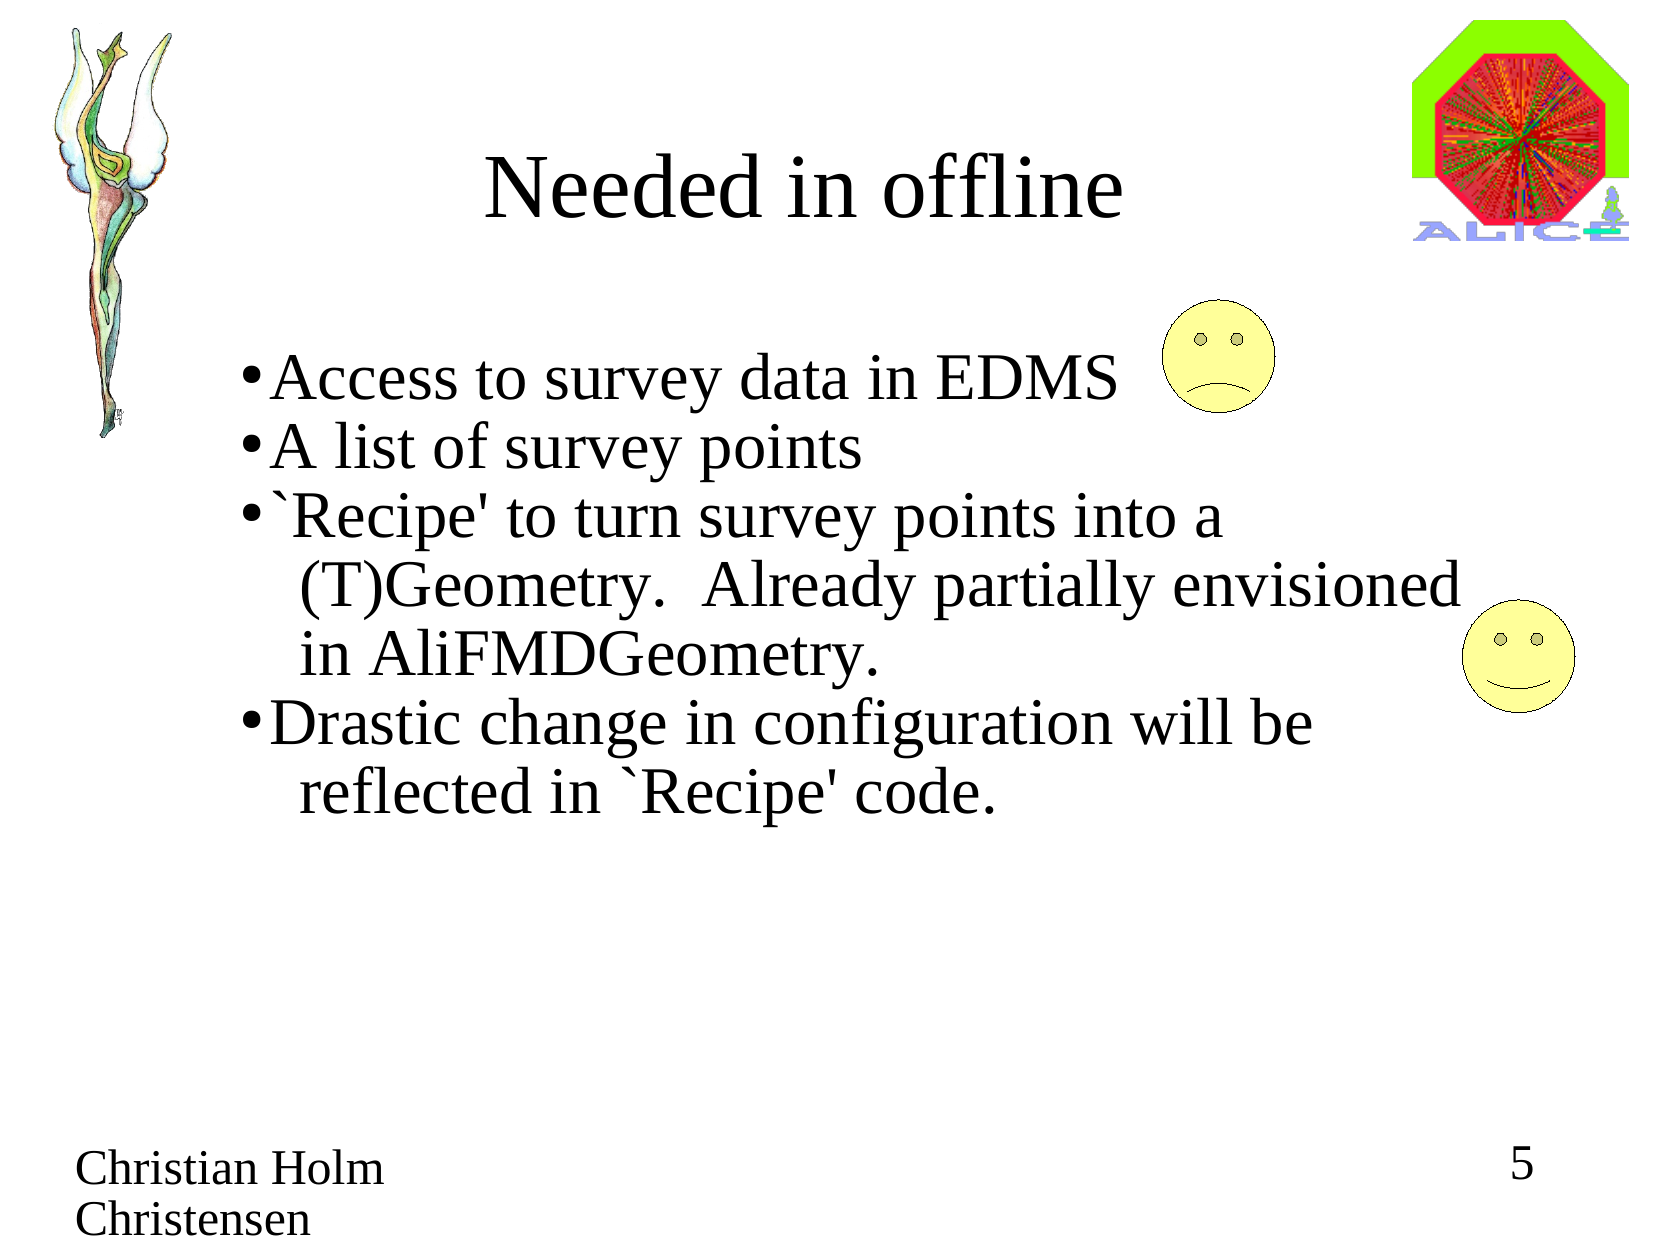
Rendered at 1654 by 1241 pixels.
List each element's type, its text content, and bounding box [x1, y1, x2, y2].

text_box 5 [1509, 1138, 1535, 1191]
text_box [1462, 599, 1576, 713]
title Needed in offline [191, 21, 1384, 357]
picture [52, 23, 172, 438]
text_box Access to survey data in EDMS A list of survey points `Recipe' to turn survey points into a (T)Geometry. Already partially envisioned in AliFMDGeometry. Drastic change in configuration will be reflected in `Recipe' code. [225, 337, 1501, 840]
text_box Christian Holm Christensen [74, 1143, 634, 1241]
text_box [1162, 299, 1276, 413]
picture [1412, 20, 1629, 241]
